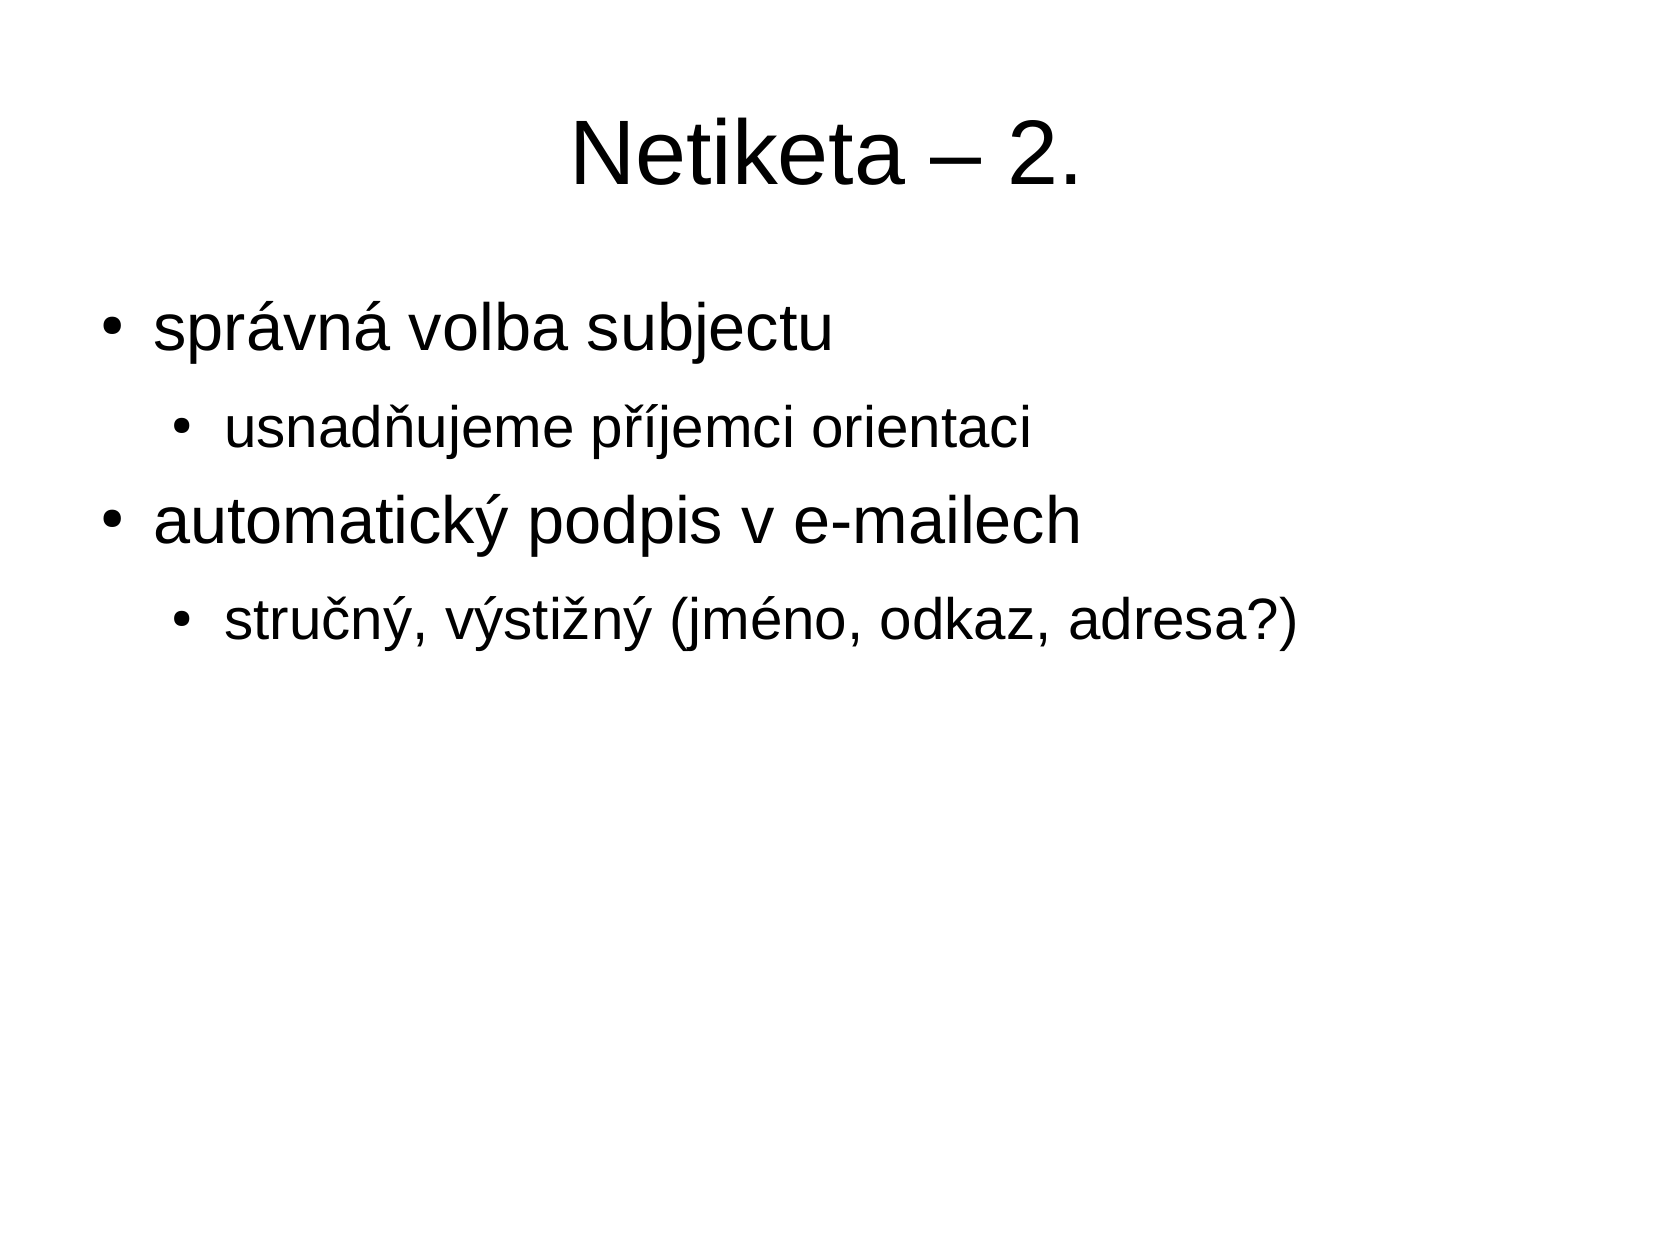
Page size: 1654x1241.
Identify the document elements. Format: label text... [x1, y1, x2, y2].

title Netiketa – 2. [82, 49, 1571, 257]
list správná volba subjectu usnadňujeme příjemci orientaci automatický podpis v e-mailech stručný, výstižný (jméno, odkaz, adresa?) [82, 290, 1571, 1010]
